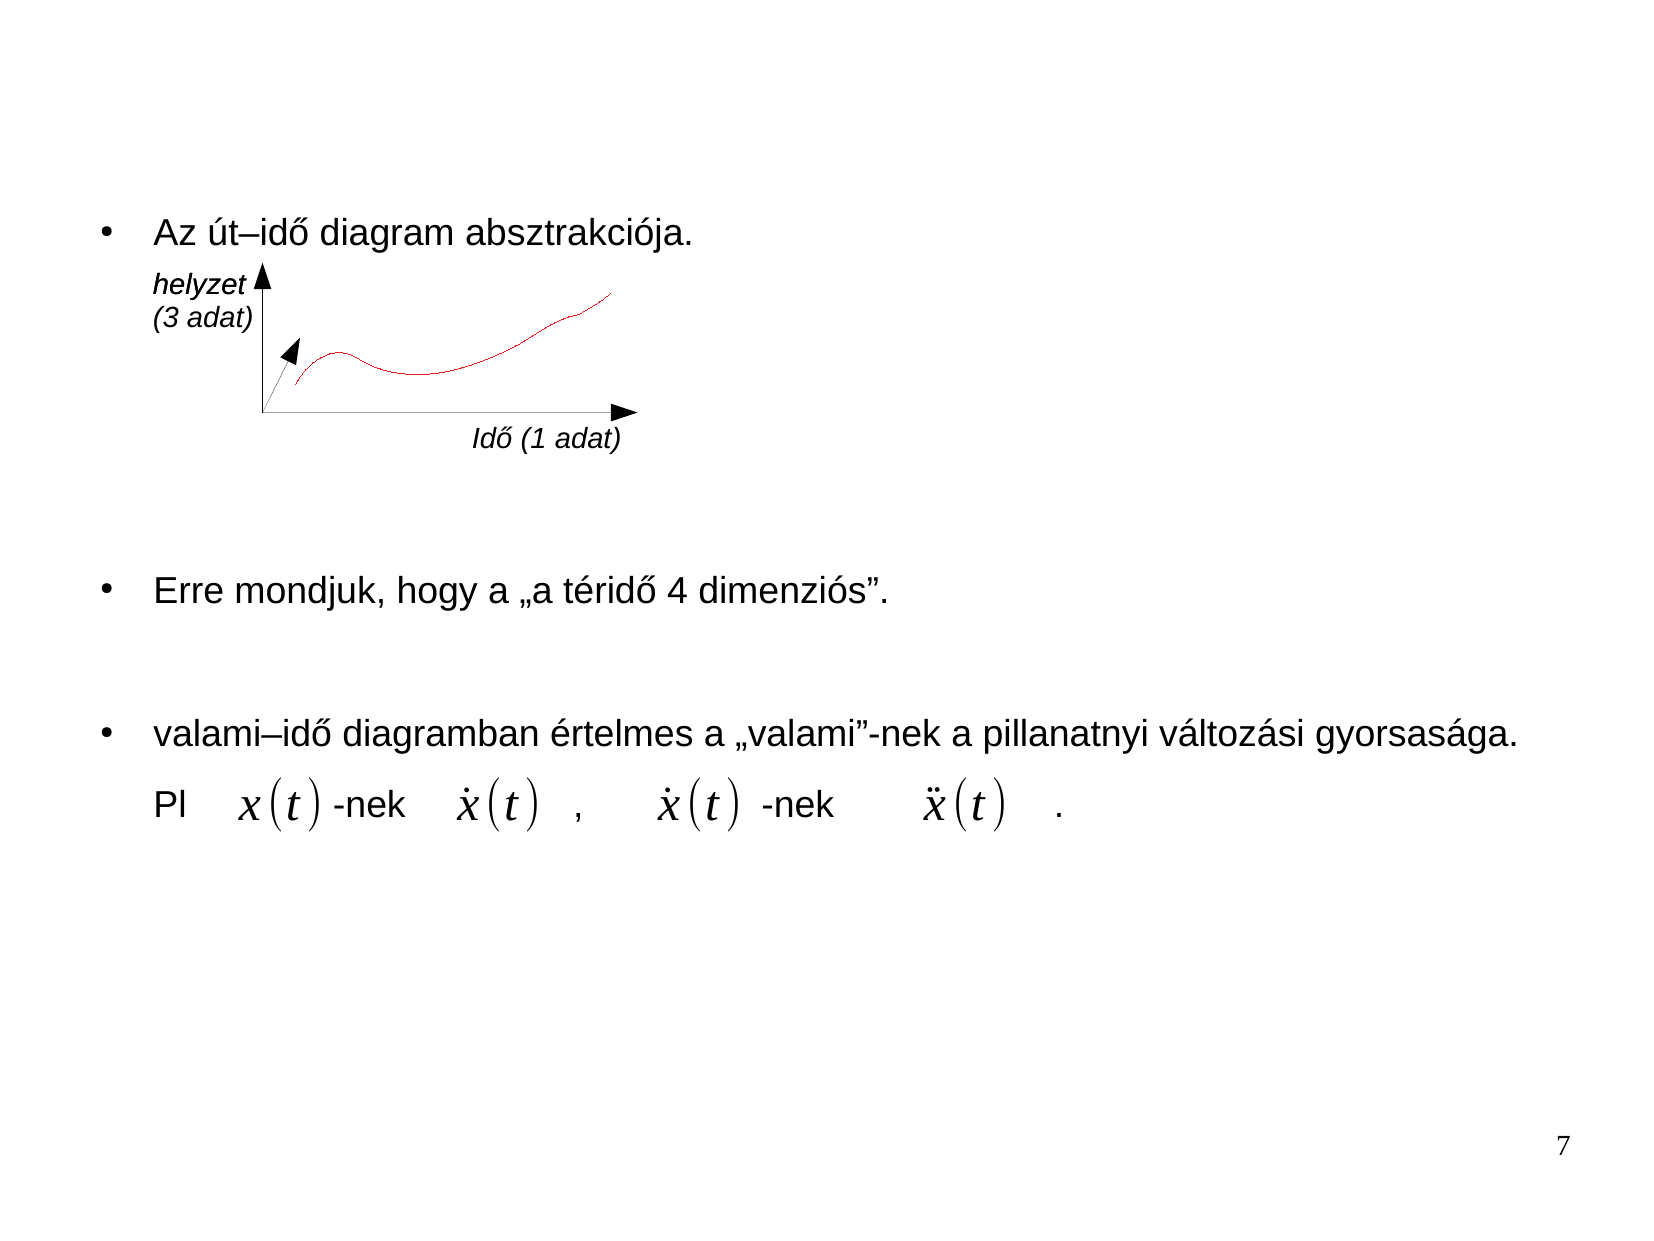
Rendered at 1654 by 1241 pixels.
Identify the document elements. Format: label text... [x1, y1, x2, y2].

list Az út–idő diagram absztrakciója. Erre mondjuk, hogy a „a téridő 4 dimenziós”. valami–idő diagramban értelmes a „valami”-nek a pillanatnyi változási gyorsasága. Pl -nek , -nek . [82, 126, 1571, 1131]
text_box helyzet [138, 260, 261, 309]
chart [229, 775, 329, 836]
chart [914, 775, 1014, 836]
text_box helyzet (3 adat) [138, 260, 269, 342]
chart [447, 775, 547, 836]
chart [648, 775, 748, 836]
text_box Idő (1 adat) [457, 414, 637, 462]
